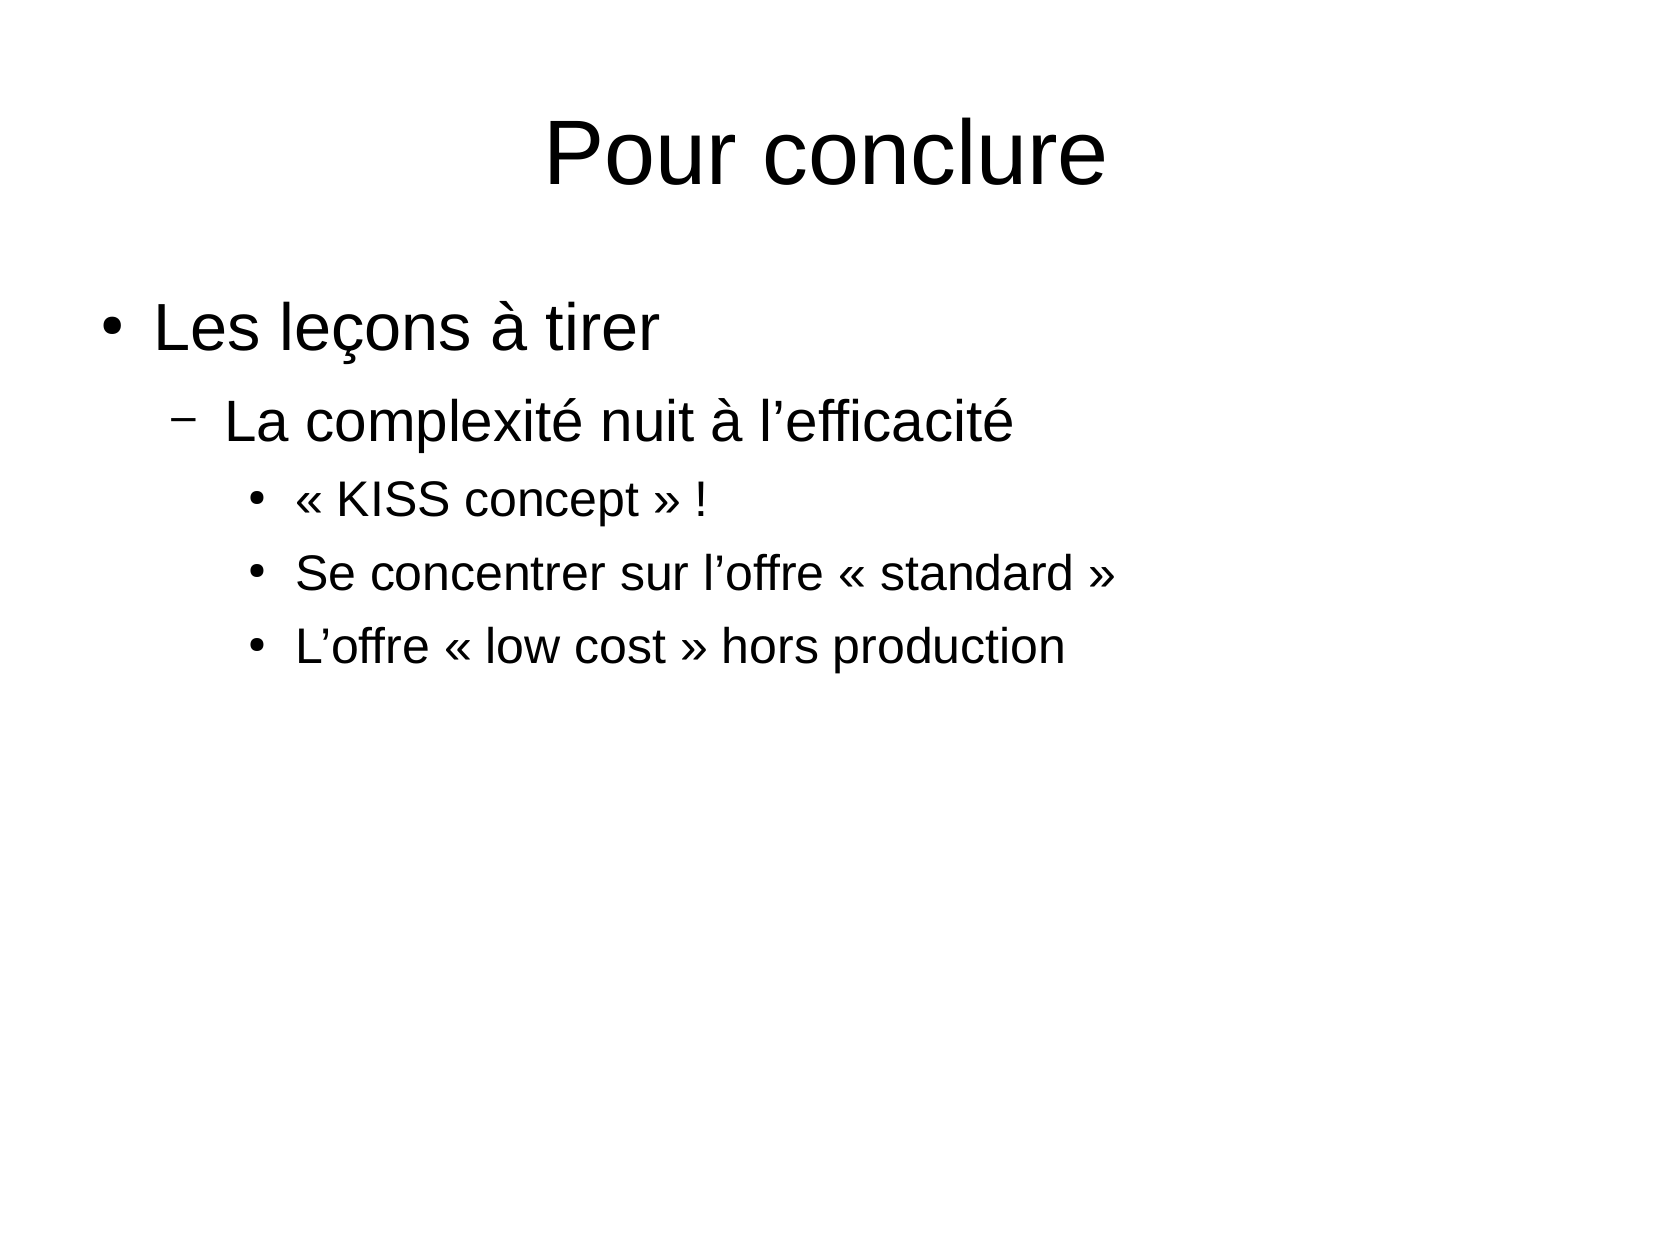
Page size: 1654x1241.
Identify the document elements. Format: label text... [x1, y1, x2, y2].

list Les leçons à tirer La complexité nuit à l’efficacité « KISS concept » ! Se concentrer sur l’offre « standard » L’offre « low cost » hors production [82, 290, 1571, 1010]
title Pour conclure [82, 49, 1571, 257]
